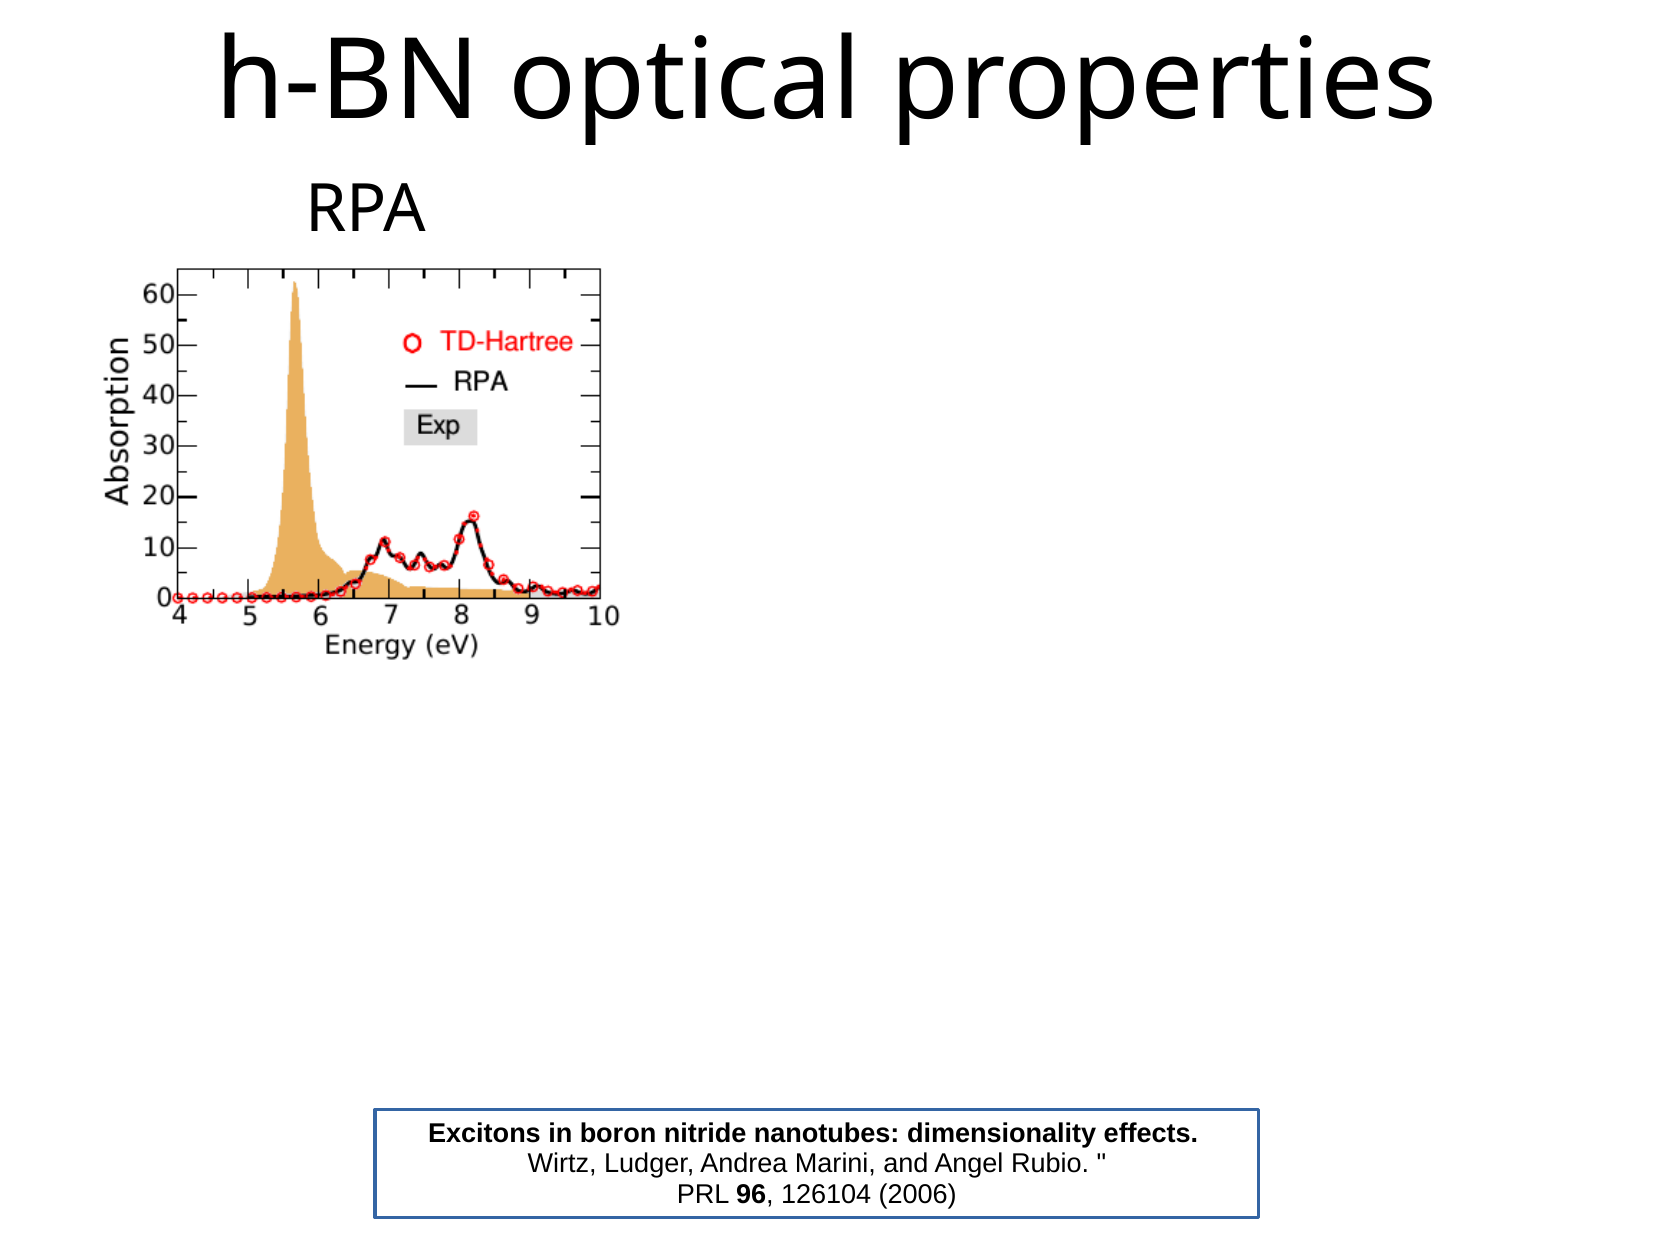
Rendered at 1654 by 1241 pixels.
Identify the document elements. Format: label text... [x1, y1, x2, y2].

picture [75, 224, 673, 691]
text_box Excitons in boron nitride nanotubes: dimensionality effects. Wirtz, Ludger, Andrea Marini, and Angel Rubio. " PRL 96, 126104 (2006) [375, 1109, 1259, 1218]
text_box RPA [240, 155, 492, 256]
title h-BN optical properties [82, 2, 1571, 148]
